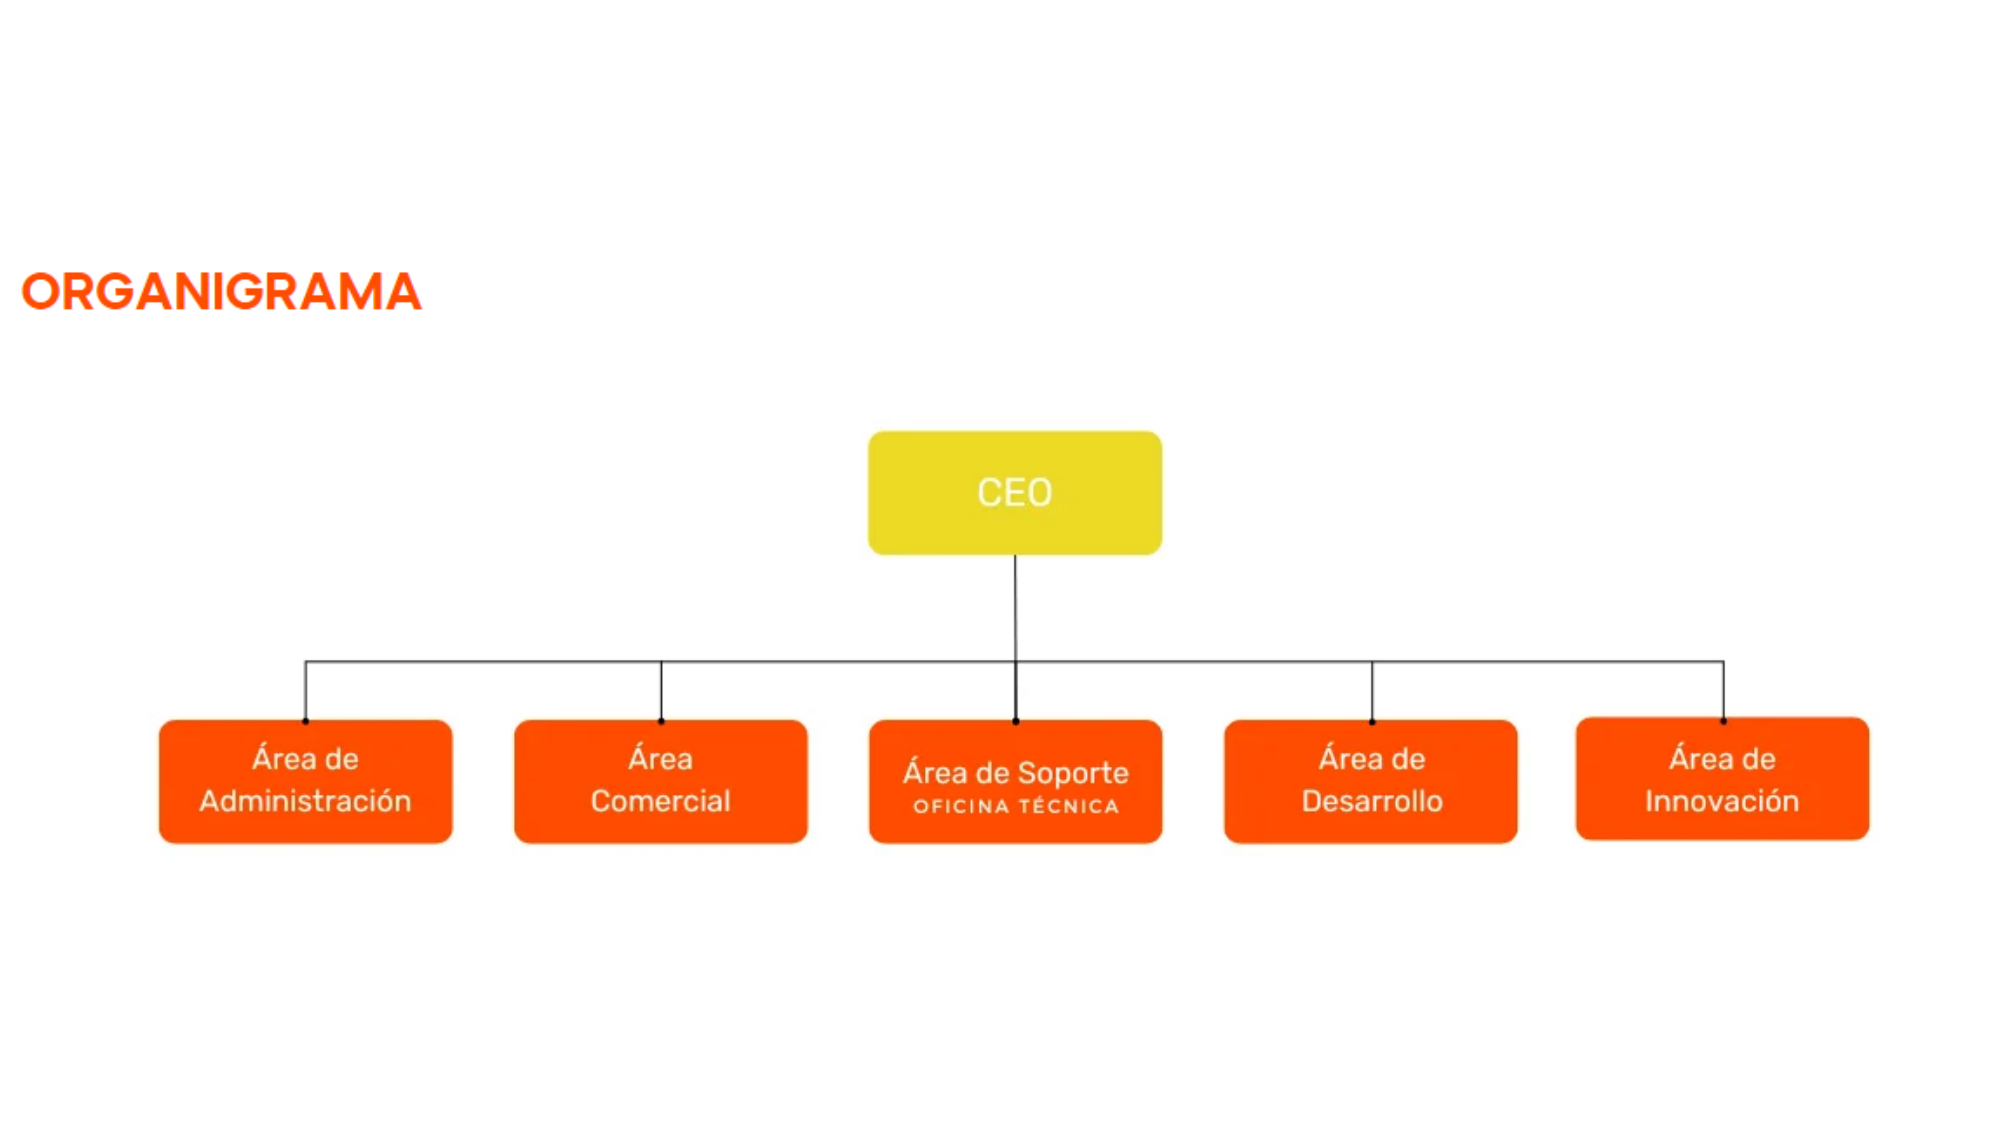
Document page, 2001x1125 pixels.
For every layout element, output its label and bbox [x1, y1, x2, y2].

picture [1, 250, 2000, 873]
